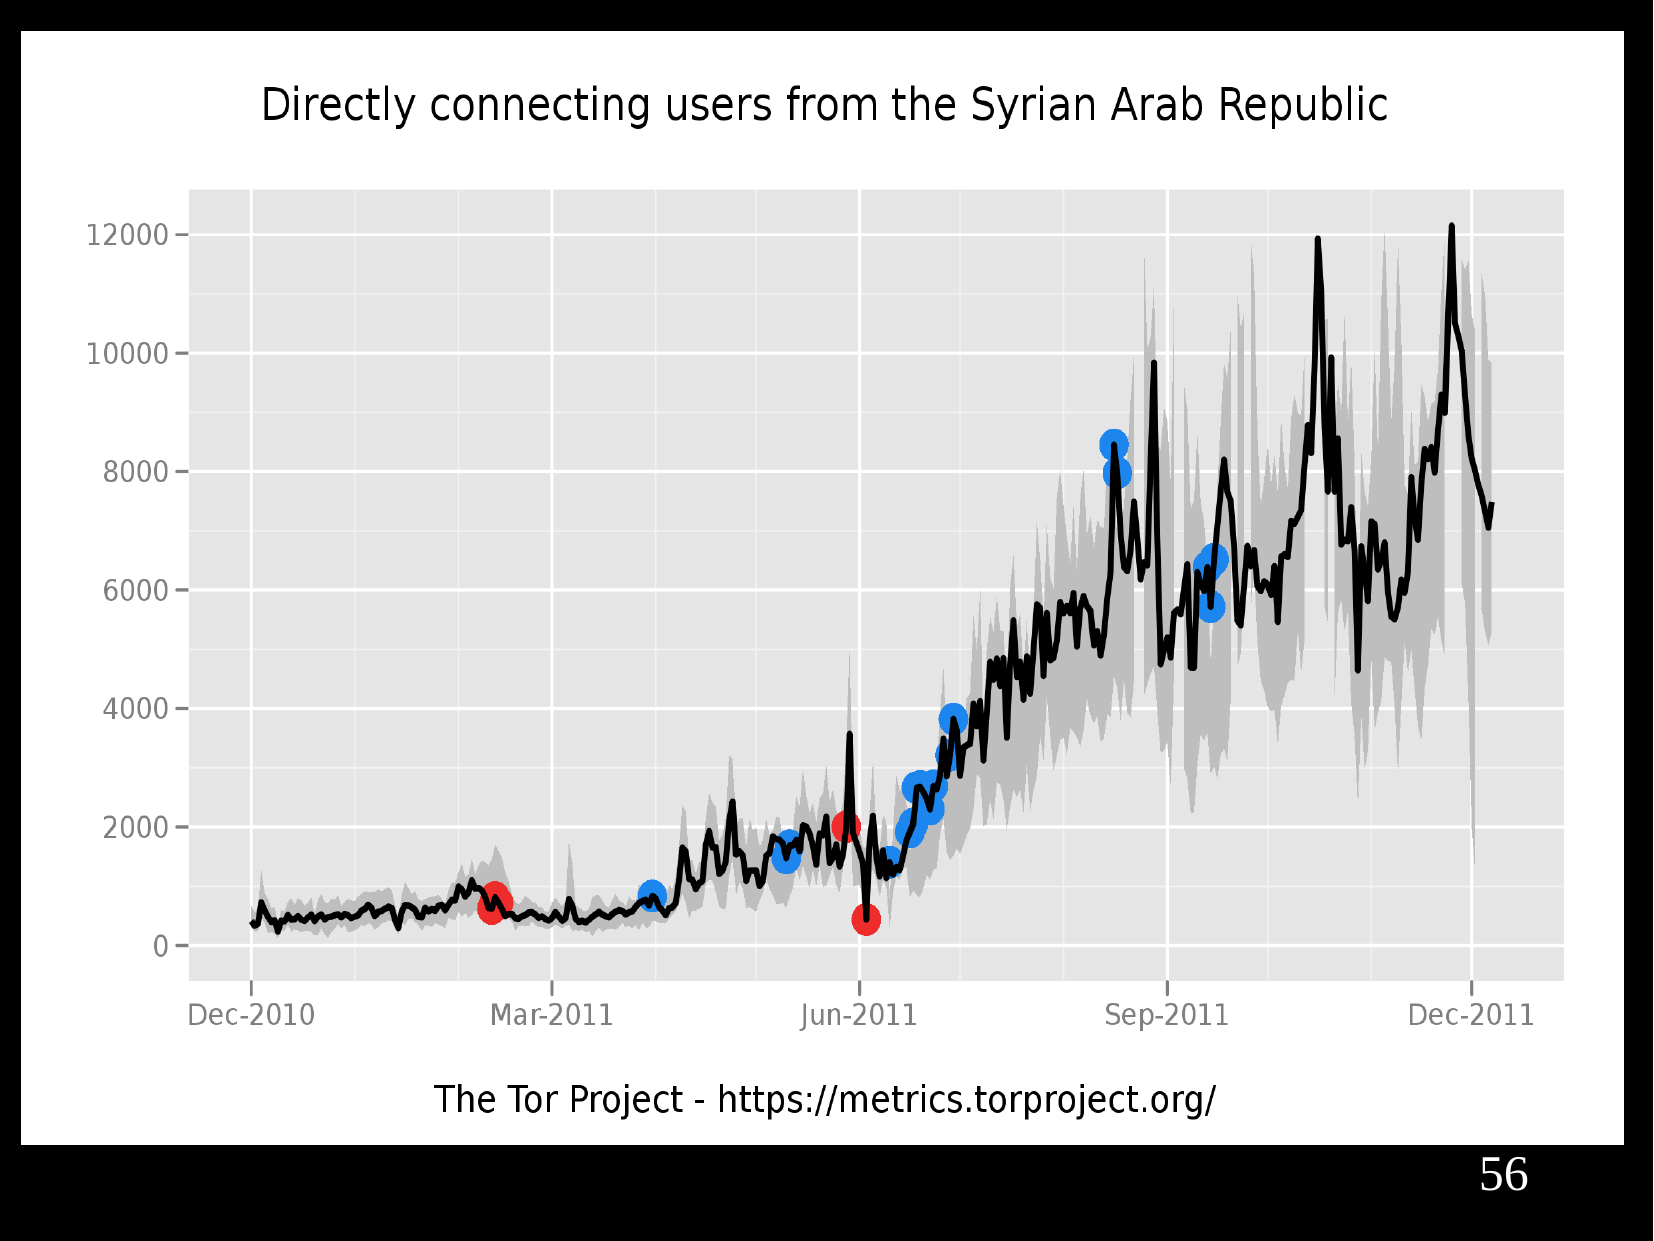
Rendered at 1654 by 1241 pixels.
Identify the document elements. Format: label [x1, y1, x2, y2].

picture [21, 31, 1624, 1145]
